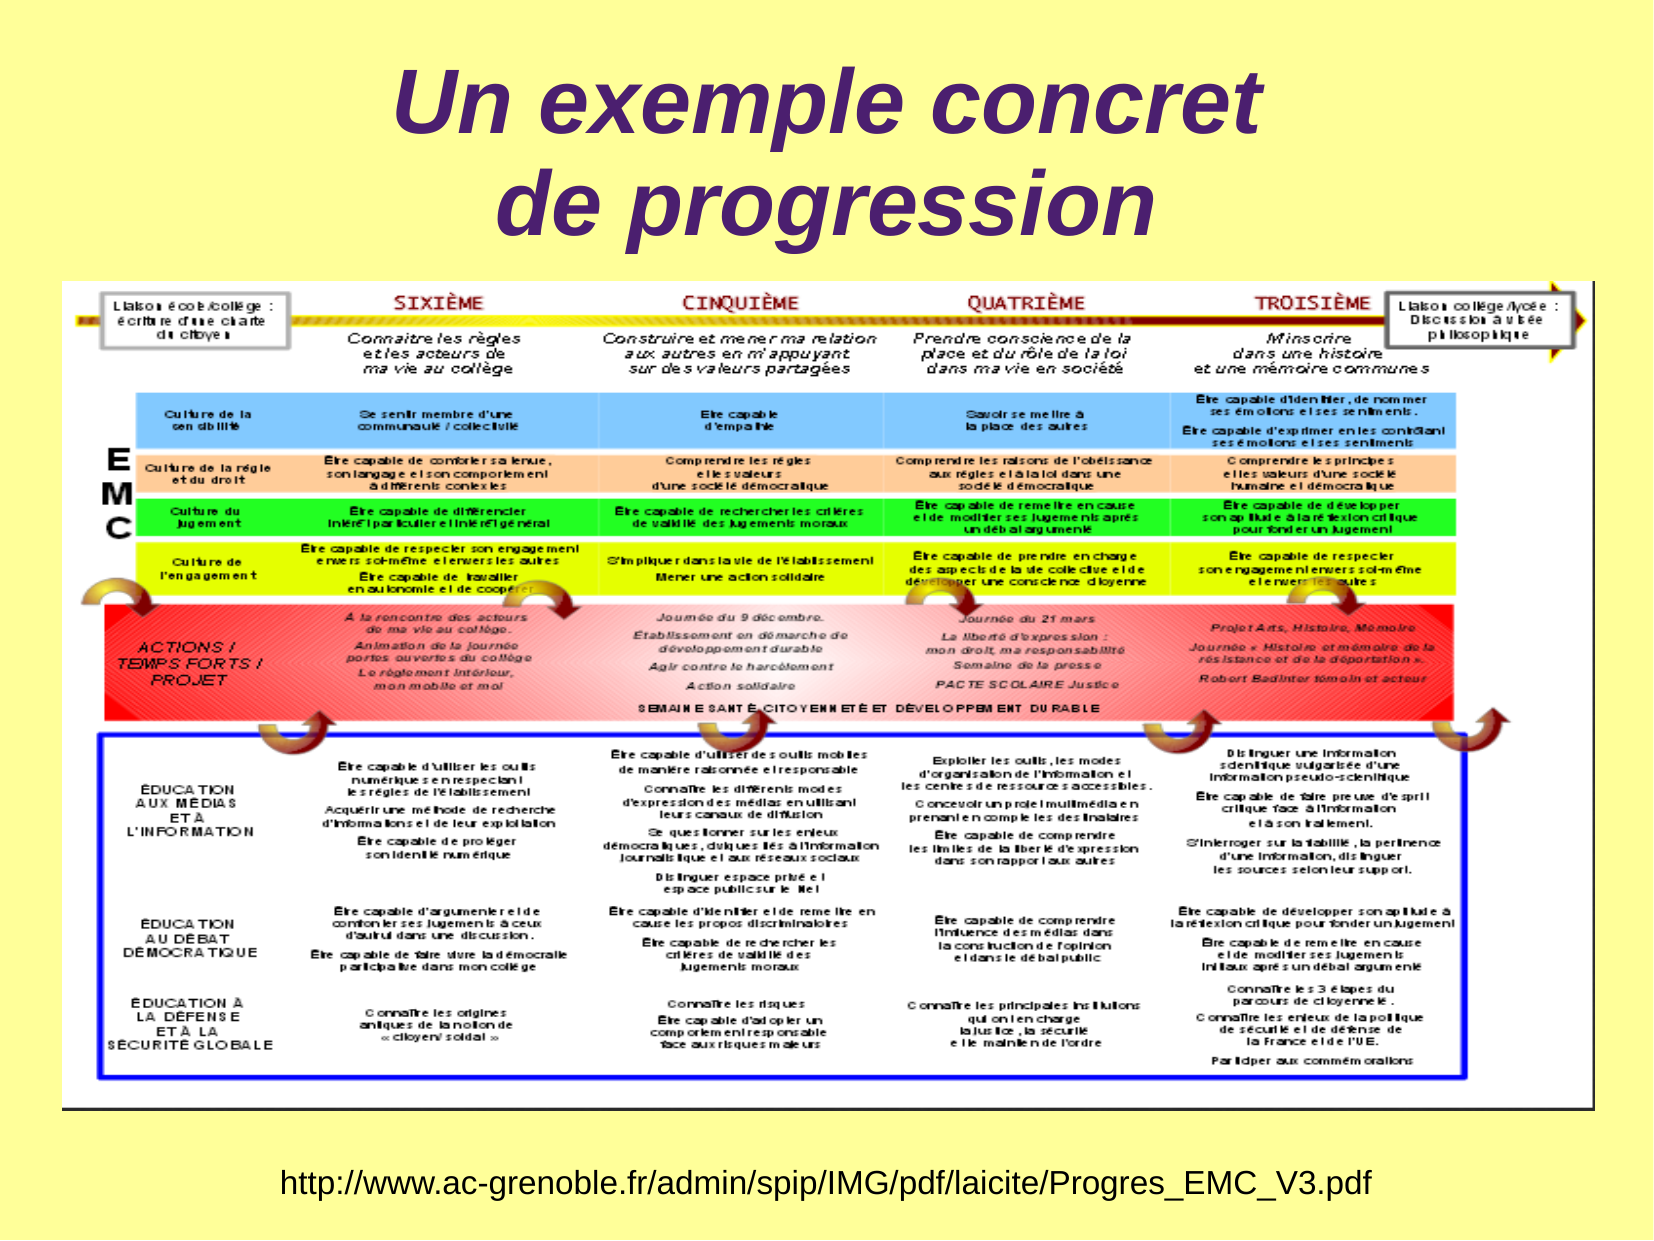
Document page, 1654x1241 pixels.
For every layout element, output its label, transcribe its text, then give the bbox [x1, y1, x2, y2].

text_box http://www.ac-grenoble.fr/admin/spip/IMG/pdf/laicite/Progres_EMC_V3.pdf [59, 1157, 1595, 1210]
title Un exemple concret de progression [82, 49, 1571, 257]
picture [62, 281, 1595, 1111]
